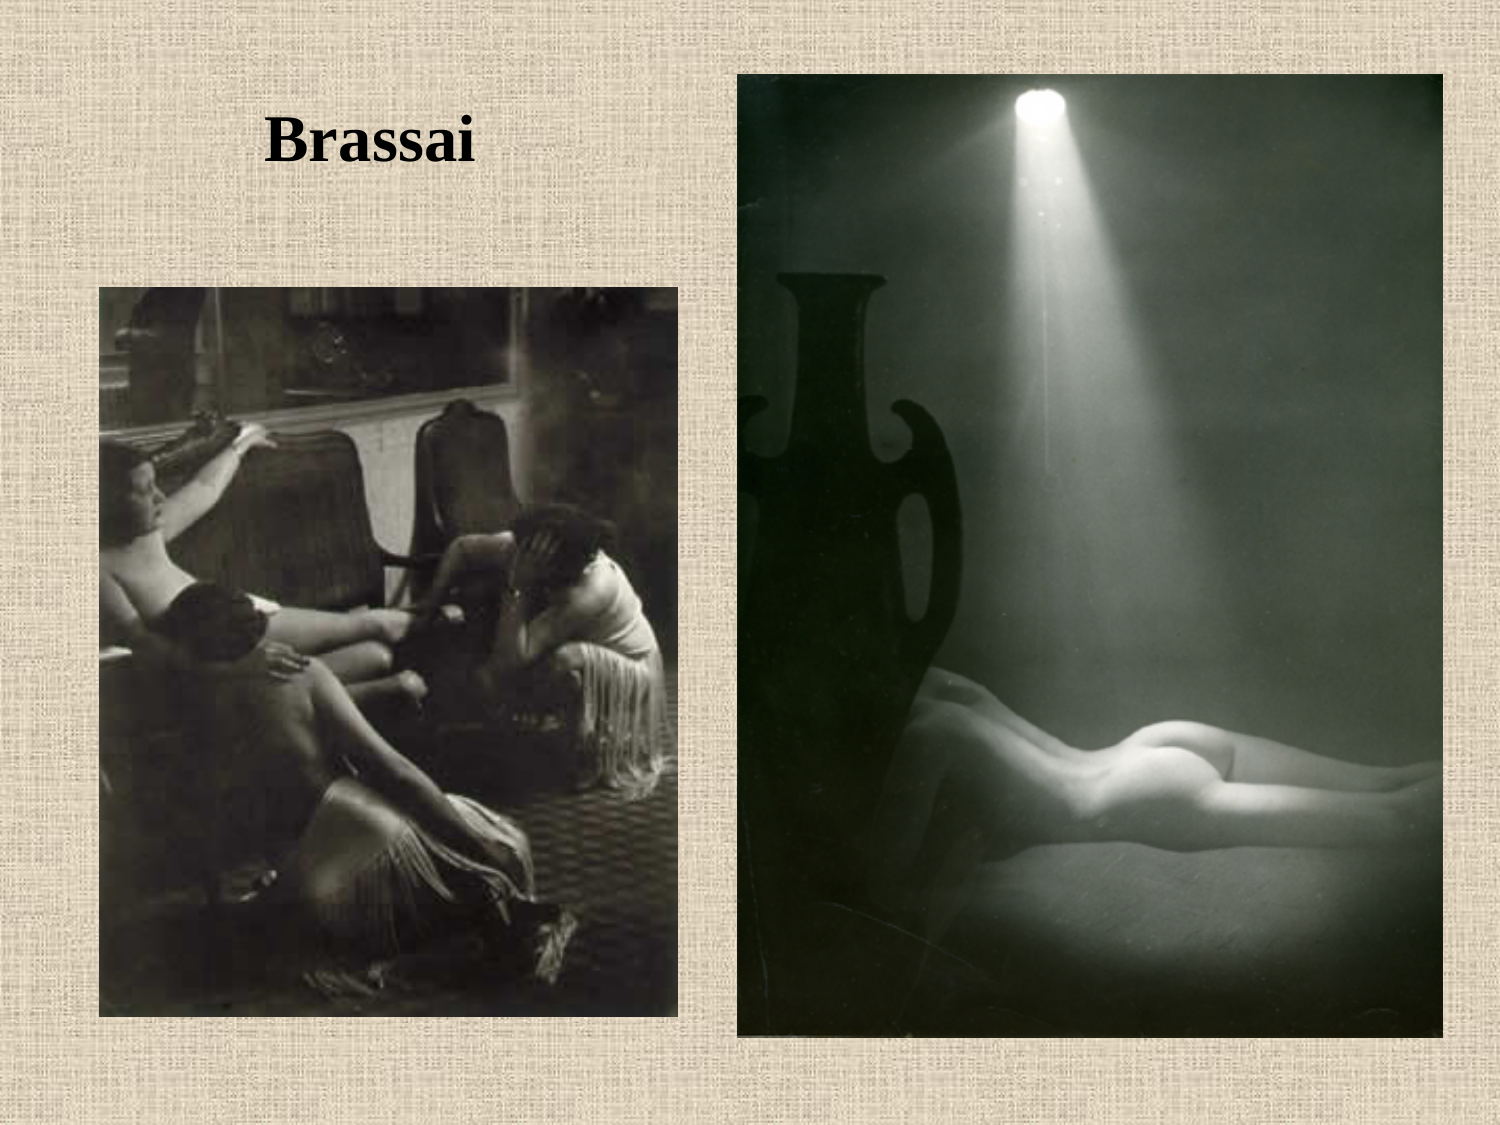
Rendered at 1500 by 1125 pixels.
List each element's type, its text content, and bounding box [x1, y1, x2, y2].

text_box Brassai [249, 87, 492, 183]
picture [0, 0, 1500, 1125]
